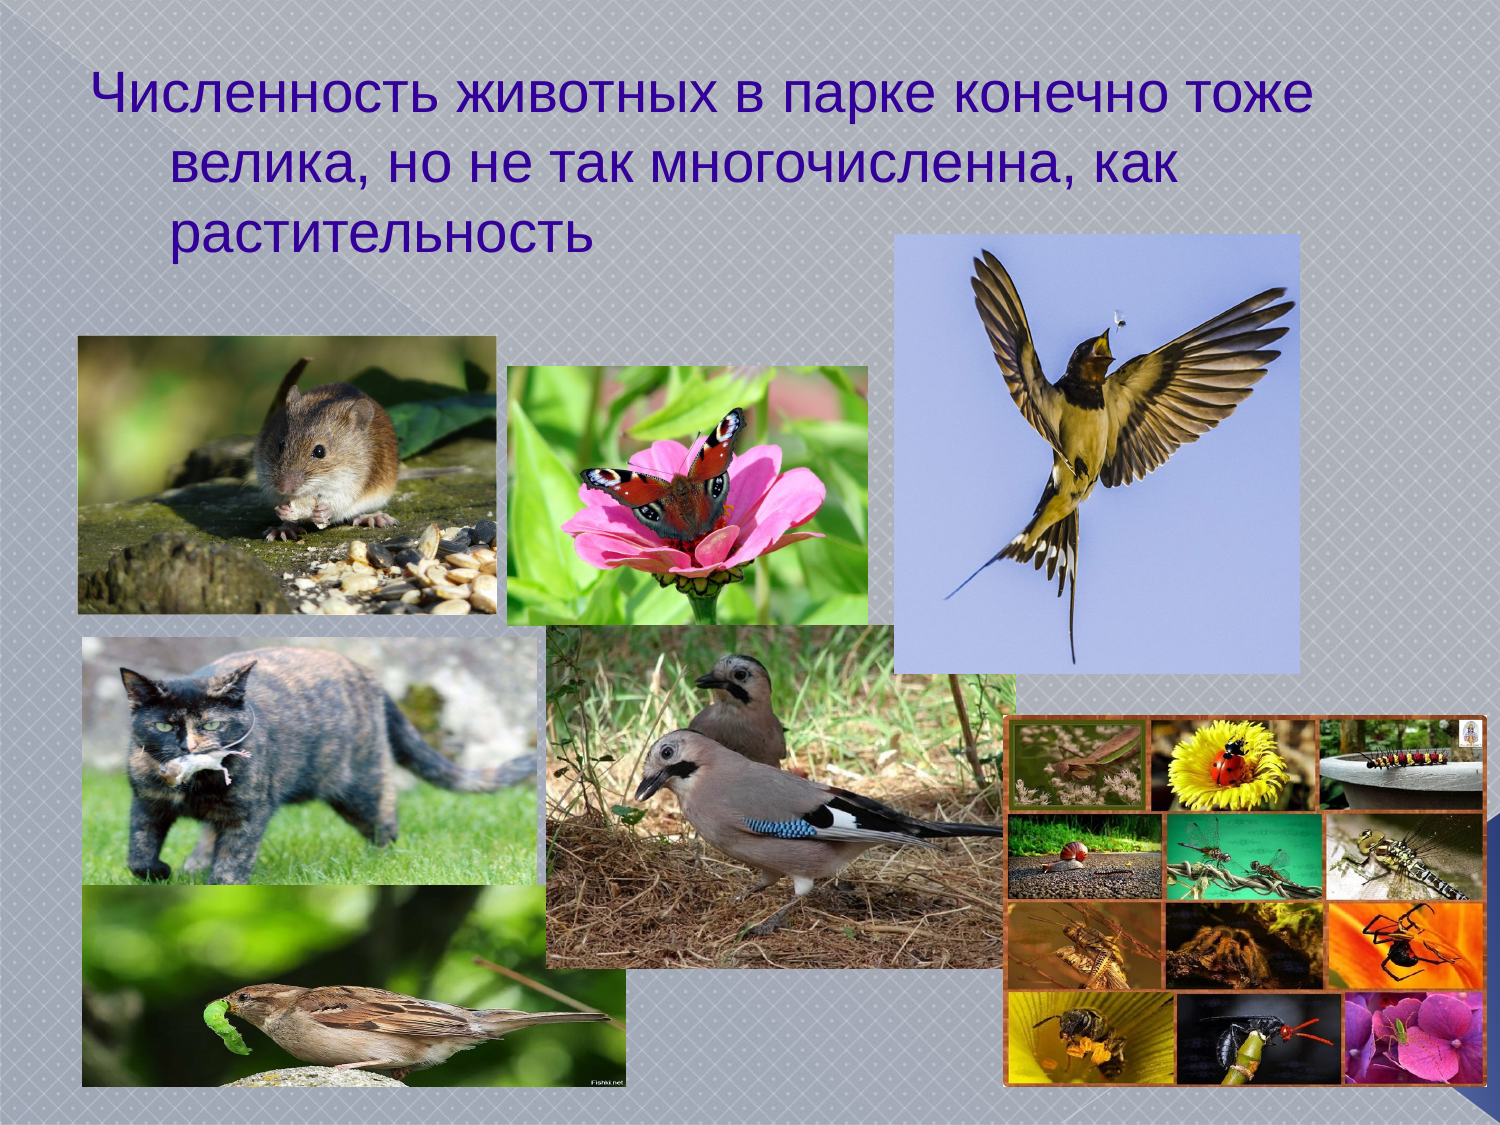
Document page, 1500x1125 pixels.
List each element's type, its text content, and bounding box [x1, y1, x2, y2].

picture [0, 0, 1500, 1125]
title Численность животных в парке конечно тоже велика, но не так многочисленна, как растительность [75, 43, 1426, 274]
